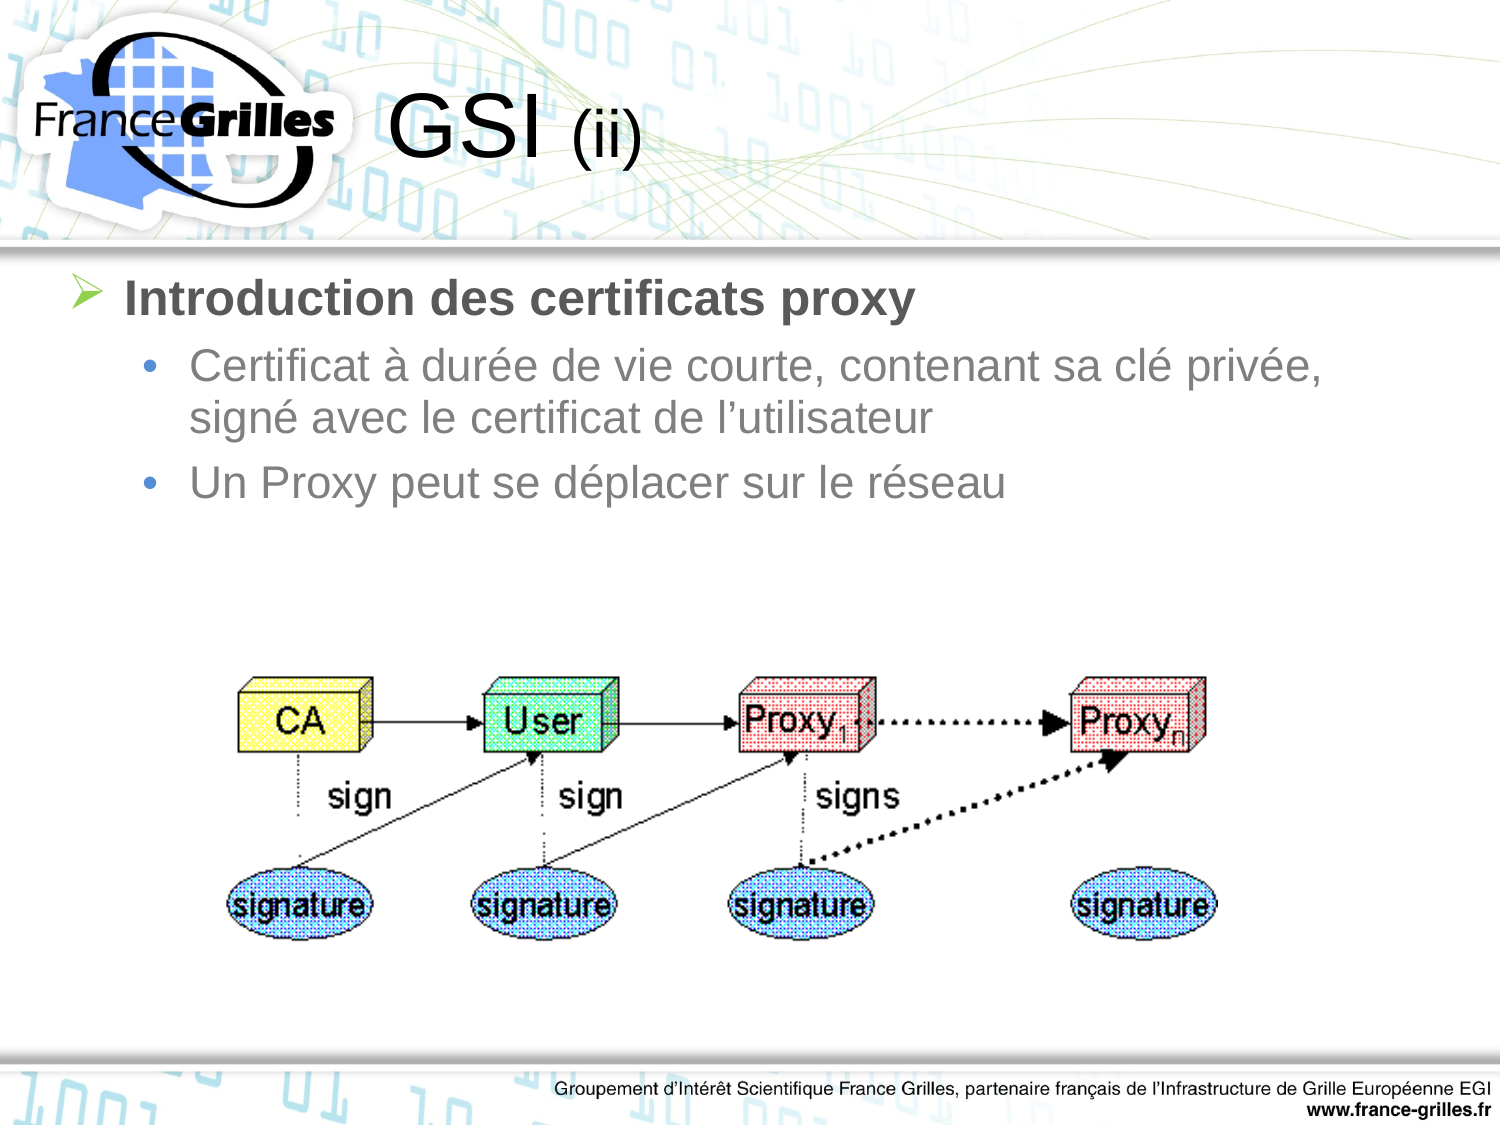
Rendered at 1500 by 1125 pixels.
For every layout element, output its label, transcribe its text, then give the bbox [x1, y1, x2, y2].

title GSI (ii) [372, 7, 1459, 244]
picture [0, 0, 1500, 1125]
list Introduction des certificats proxy Certificat à durée de vie courte, contenant sa clé privée, signé avec le certificat de l’utilisateur Un Proxy peut se déplacer sur le réseau [53, 262, 1459, 1024]
